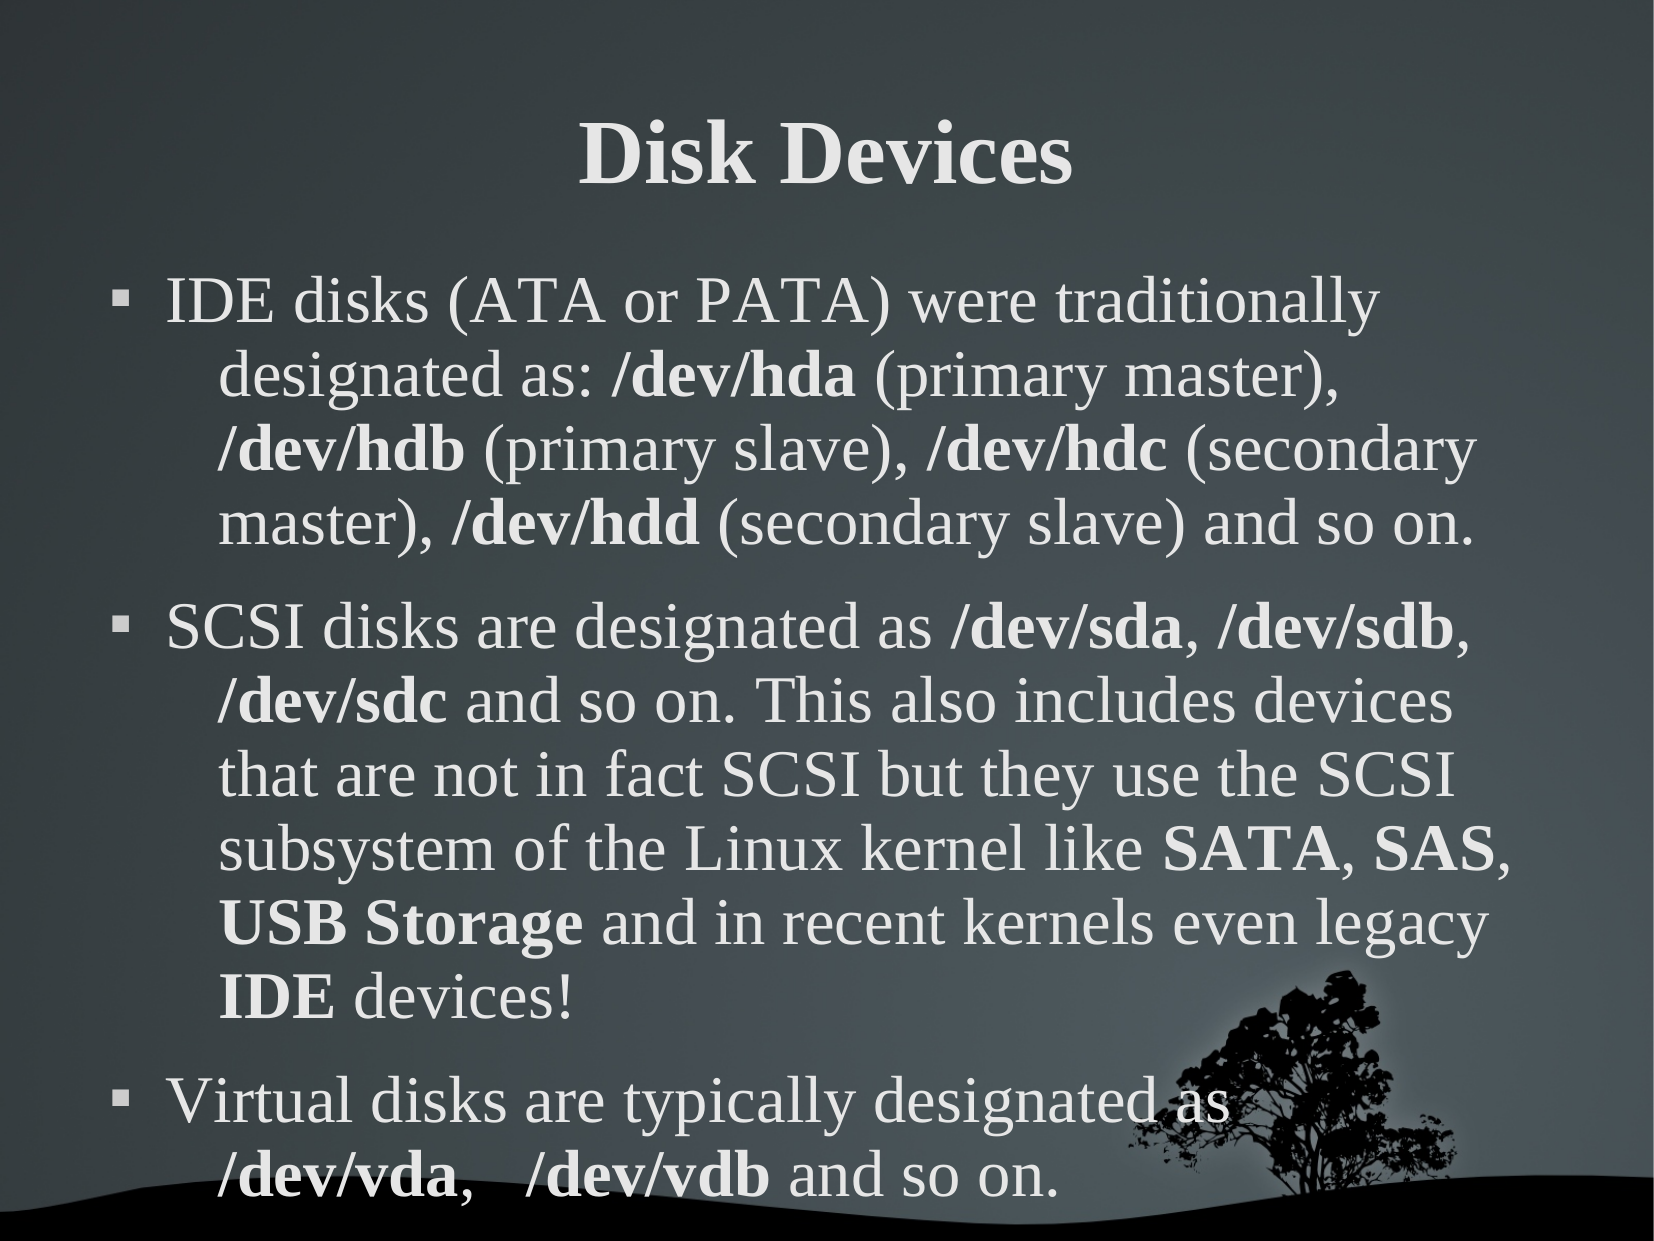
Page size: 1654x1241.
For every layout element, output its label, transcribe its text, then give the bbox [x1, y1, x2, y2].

picture [0, 0, 1654, 1241]
title Disk Devices [82, 49, 1571, 257]
list IDE disks (ATA or PATA) were traditionally designated as: /dev/hda (primary master), /dev/hdb (primary slave), /dev/hdc (secondary master), /dev/hdd (secondary slave) and so on. SCSI disks are designated as /dev/sda, /dev/sdb, /dev/sdc and so on. This also includes devices that are not in fact SCSI but they use the SCSI subsystem of the Linux kernel like SATA, SAS, USB Storage and in recent kernels even legacy IDE devices! Virtual disks are typically designated as /dev/vda, /dev/vdb and so on. [76, 262, 1565, 1211]
